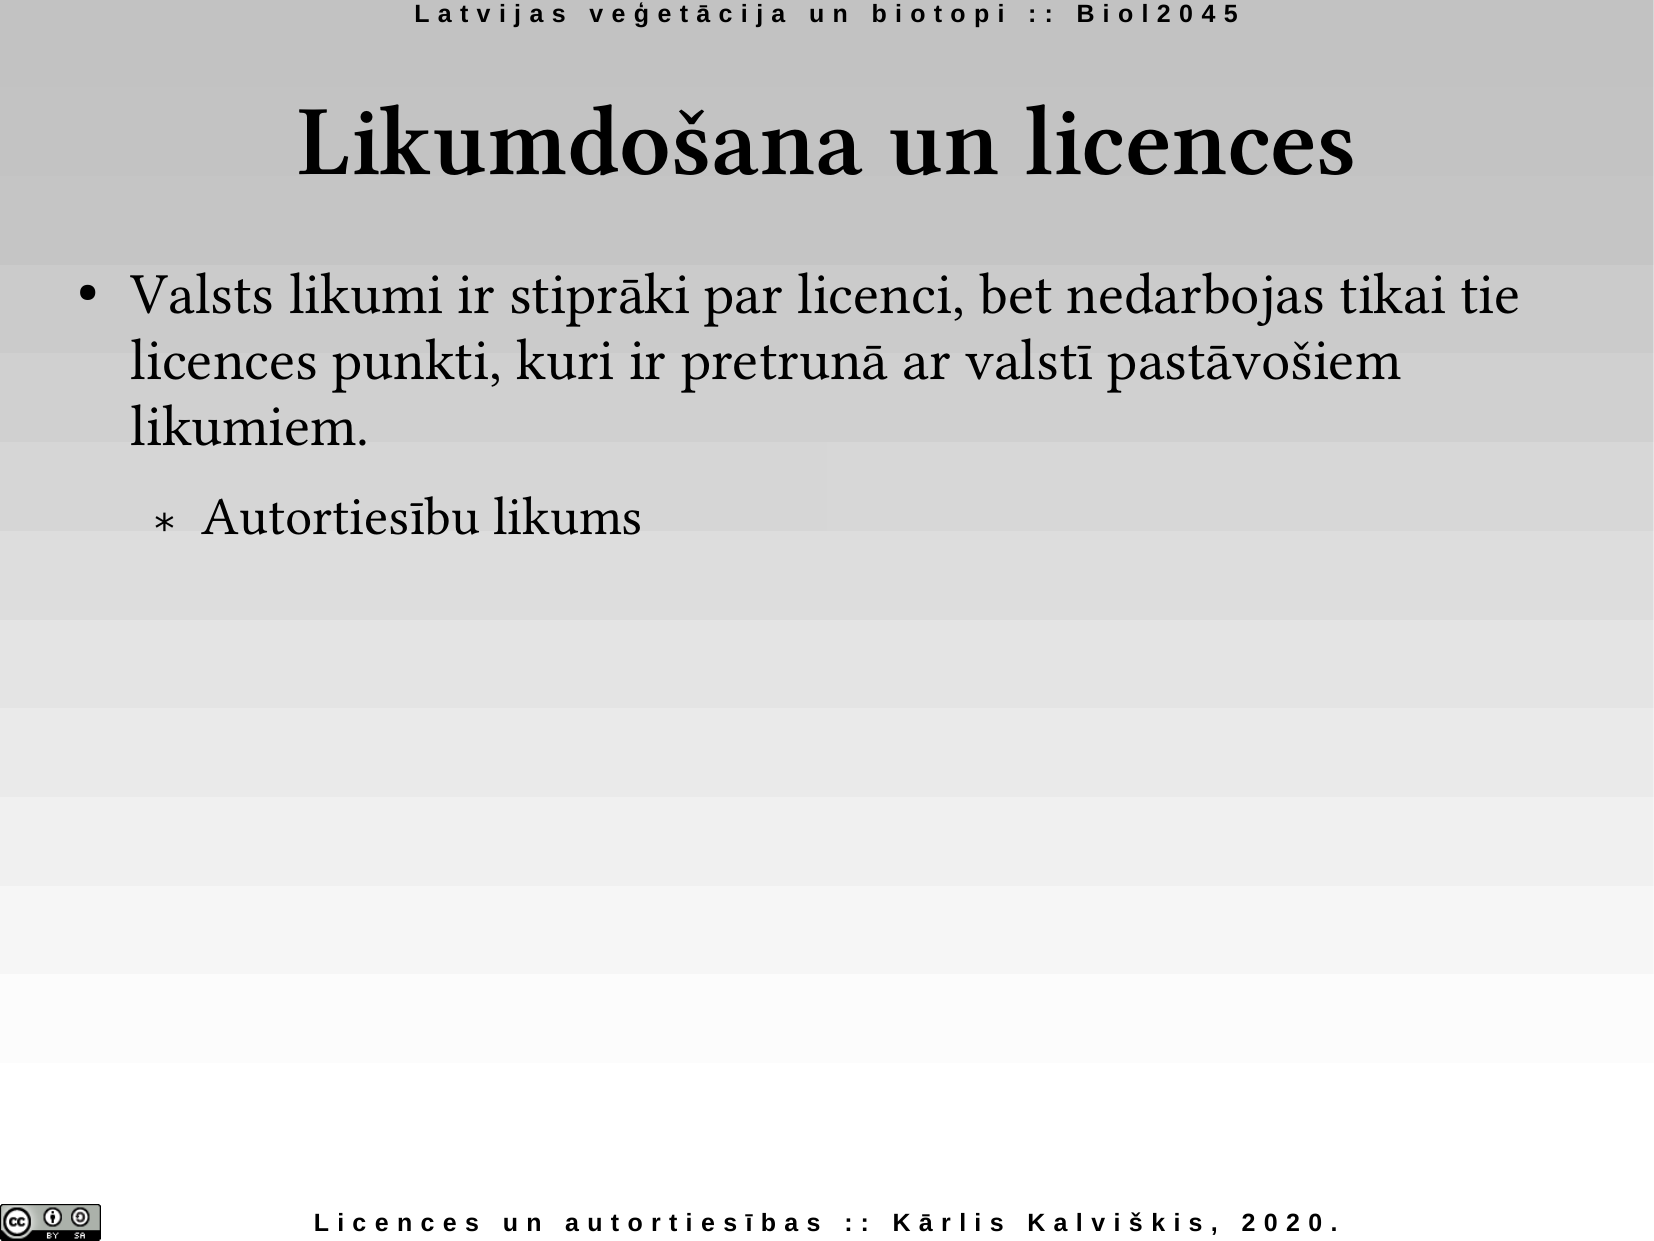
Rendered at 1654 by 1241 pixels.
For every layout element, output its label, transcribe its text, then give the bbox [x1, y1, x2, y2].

title Likumdošana un licences [59, 37, 1596, 246]
list Valsts likumi ir stiprāki par licenci, bet nedarbojas tikai tie licences punkti, kuri ir pretrunā ar valstī pastāvošiem likumiem. Autortiesību likums [59, 261, 1596, 981]
picture [0, 0, 1654, 1241]
